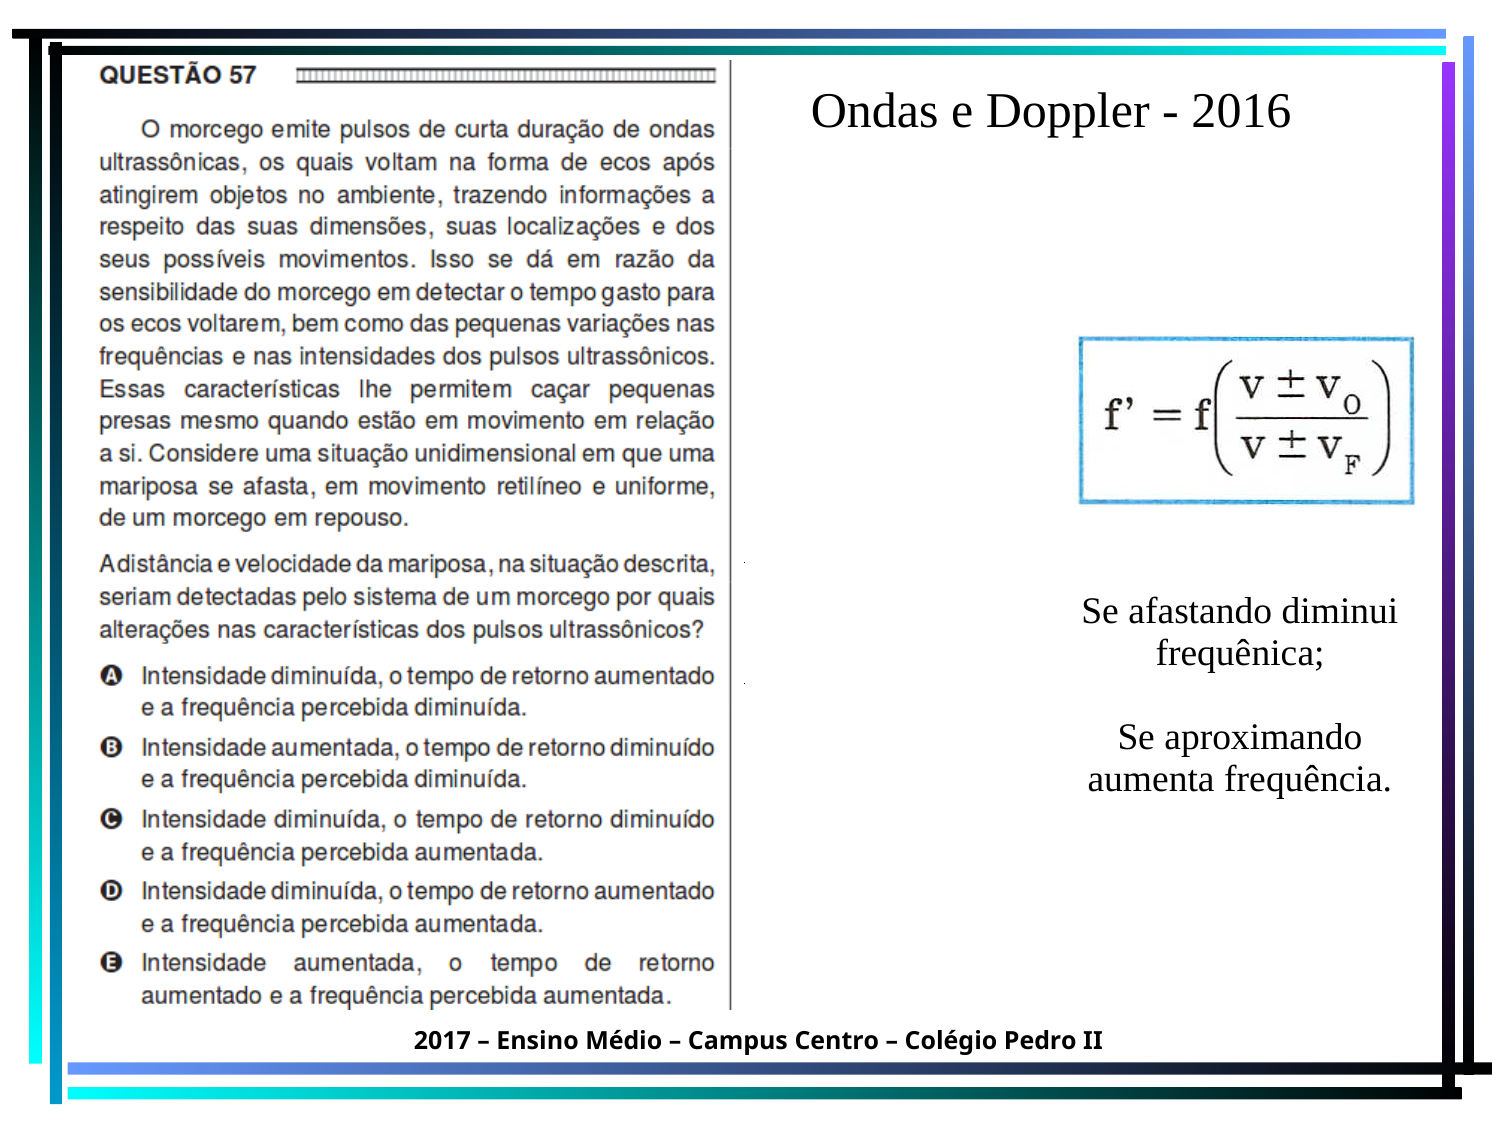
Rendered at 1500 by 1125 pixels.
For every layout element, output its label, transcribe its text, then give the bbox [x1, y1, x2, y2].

title Ondas e Doppler - 2016 [767, 70, 1335, 154]
title Se afastando diminui frequênica; Se aproximando aumenta frequência. [1062, 578, 1418, 839]
picture [0, 0, 1500, 1125]
text_box 2017 – Ensino Médio – Campus Centro – Colégio Pedro II [399, 1018, 1119, 1064]
